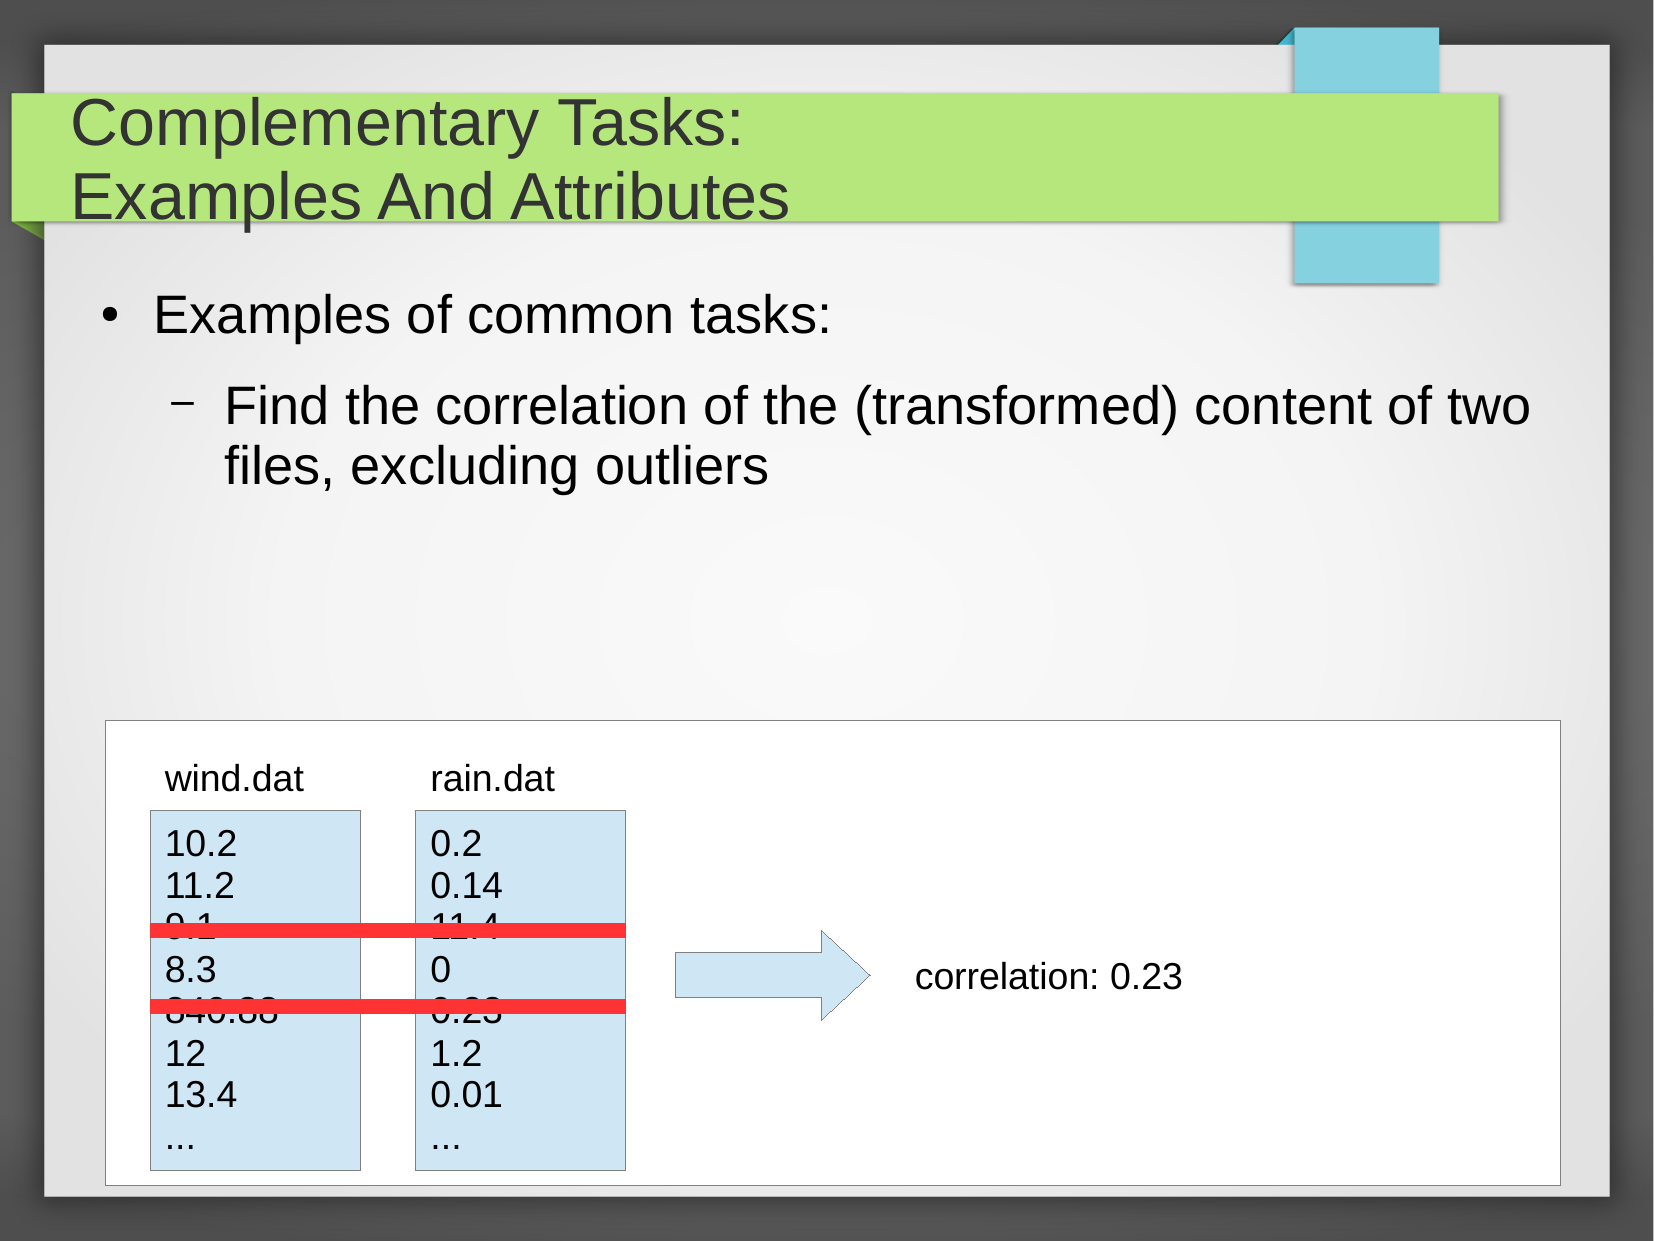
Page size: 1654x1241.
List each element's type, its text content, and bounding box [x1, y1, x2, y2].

text_box 10.2 11.2 9.1 8.3 840.88 12 13.4 ... [150, 815, 361, 923]
text_box 0.2 0.14 11.4 0 0.23 1.2 0.01 ... [415, 1014, 626, 1171]
text_box correlation: 0.23 [900, 948, 1246, 1006]
text_box 10.2 11.2 9.1 8.3 840.88 12 13.4 ... [150, 1014, 361, 1171]
text_box wind.dat [150, 750, 361, 815]
text_box rain.dat [415, 750, 626, 815]
text_box 10.2 11.2 9.1 8.3 840.88 12 13.4 ... [150, 938, 361, 999]
picture [0, 0, 1654, 1241]
text_box 0.2 0.14 11.4 0 0.23 1.2 0.01 ... [415, 815, 626, 923]
title Complementary Tasks: Examples And Attributes [70, 85, 1229, 234]
text_box 0.2 0.14 11.4 0 0.23 1.2 0.01 ... [415, 938, 626, 999]
list Examples of common tasks: Find the correlation of the (transformed) content of two files, excluding outliers [82, 285, 1538, 1063]
text_box [105, 720, 1561, 1186]
